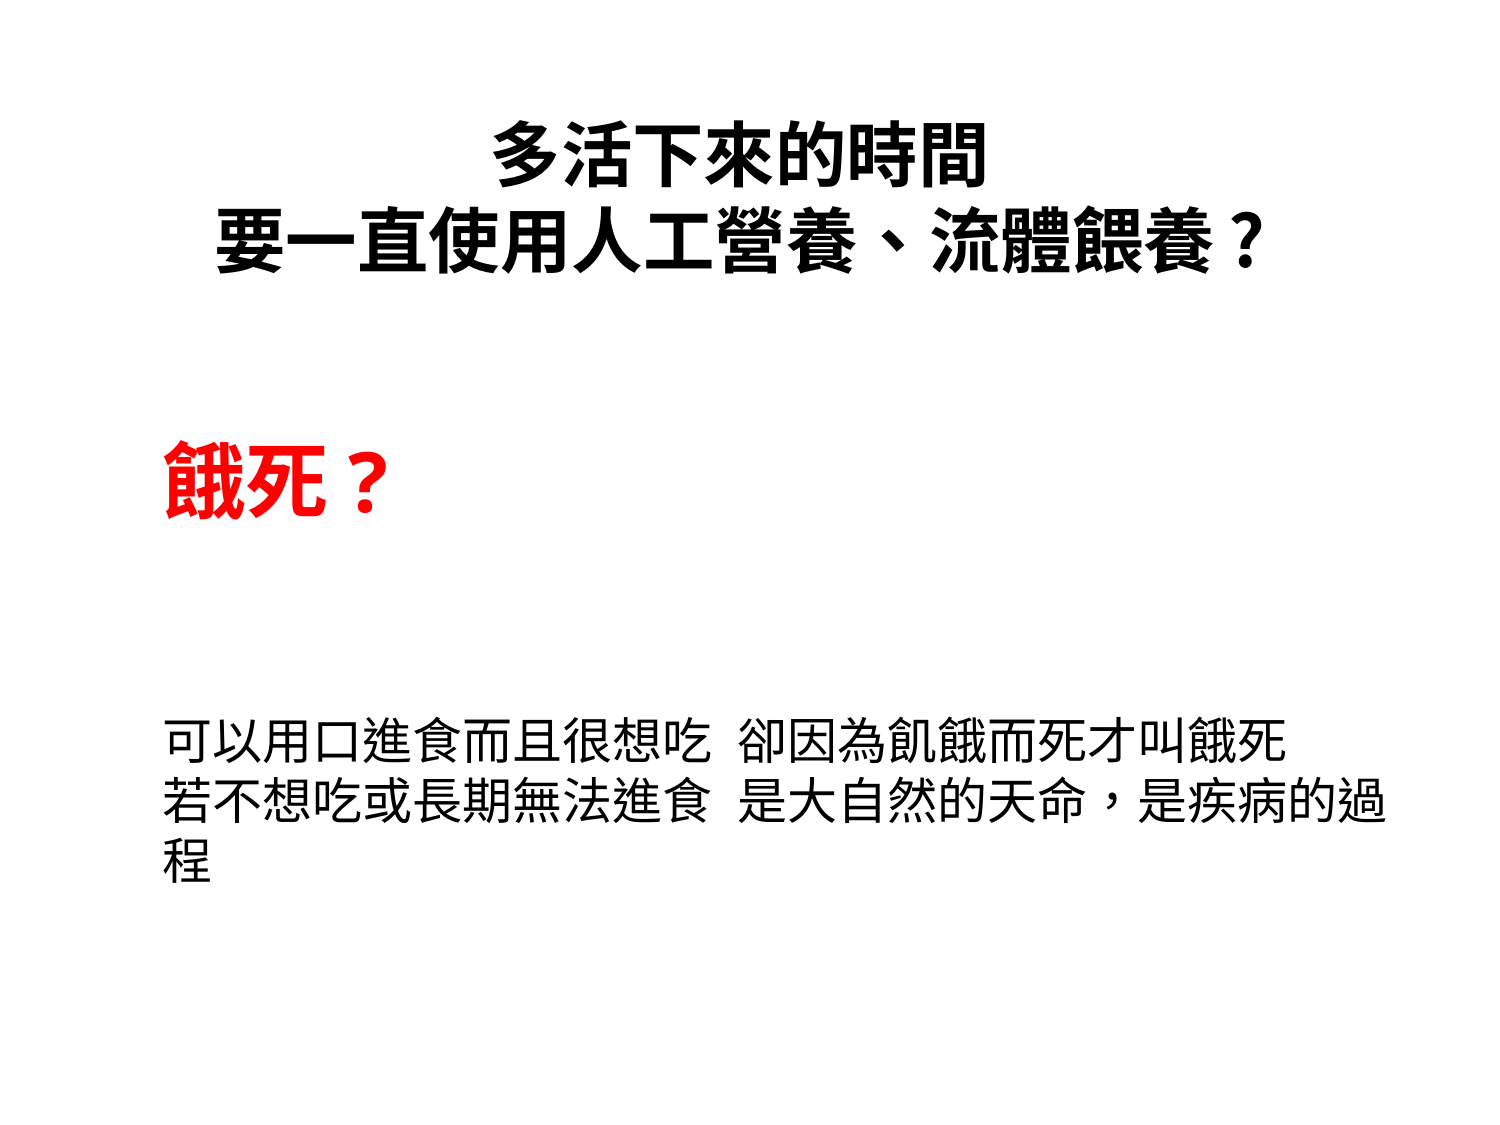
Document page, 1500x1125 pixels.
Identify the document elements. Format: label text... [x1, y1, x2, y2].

title 多活下來的時間 要一直使用人工營養、流體餵養? [64, 101, 1415, 290]
text_box 餓死? 可以用口進食而且很想吃 卻因為飢餓而死才叫餓死 若不想吃或長期無法進食 是大自然的天命，是疾病的過程 [147, 361, 1447, 1017]
